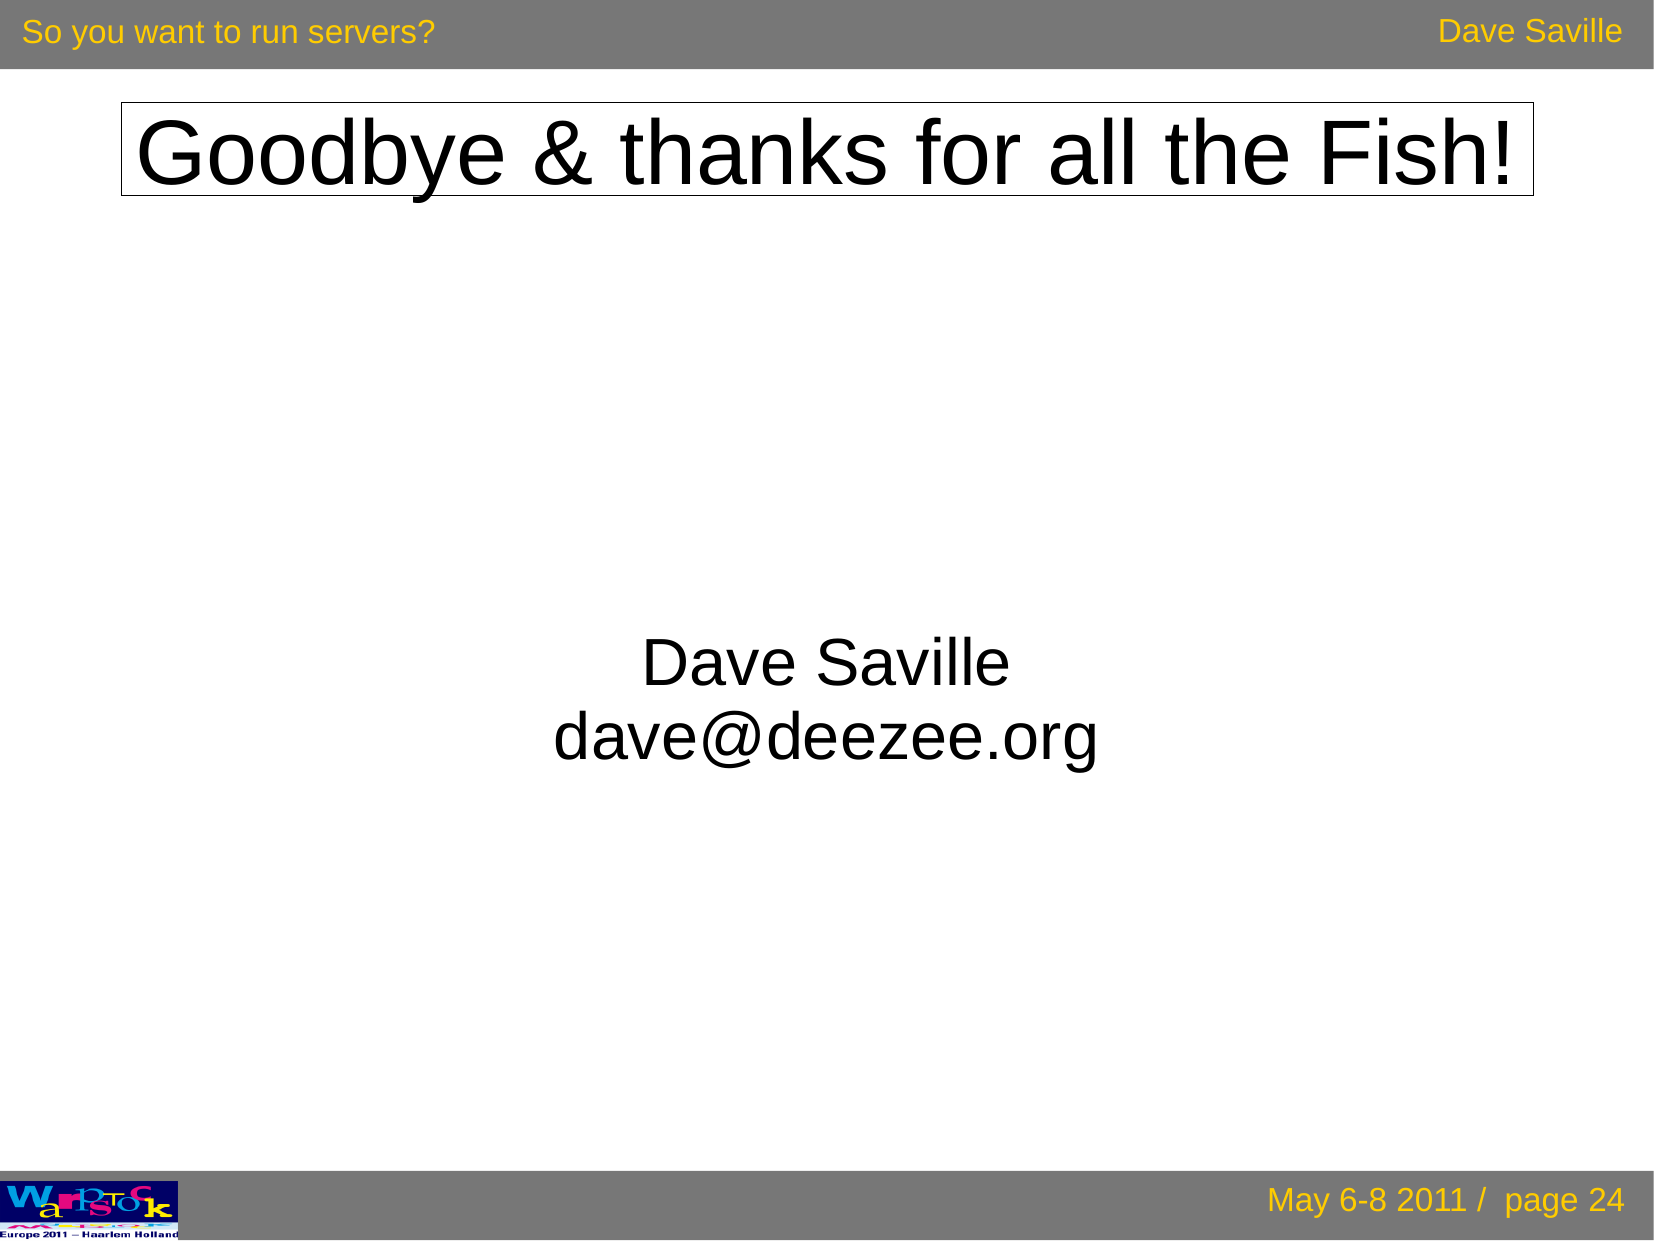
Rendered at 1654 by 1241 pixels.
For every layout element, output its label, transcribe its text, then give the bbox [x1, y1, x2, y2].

picture [0, 1181, 178, 1241]
subtitle Dave Saville dave@deezee.org [82, 297, 1571, 1102]
title Goodbye & thanks for all the Fish! [82, 49, 1571, 257]
